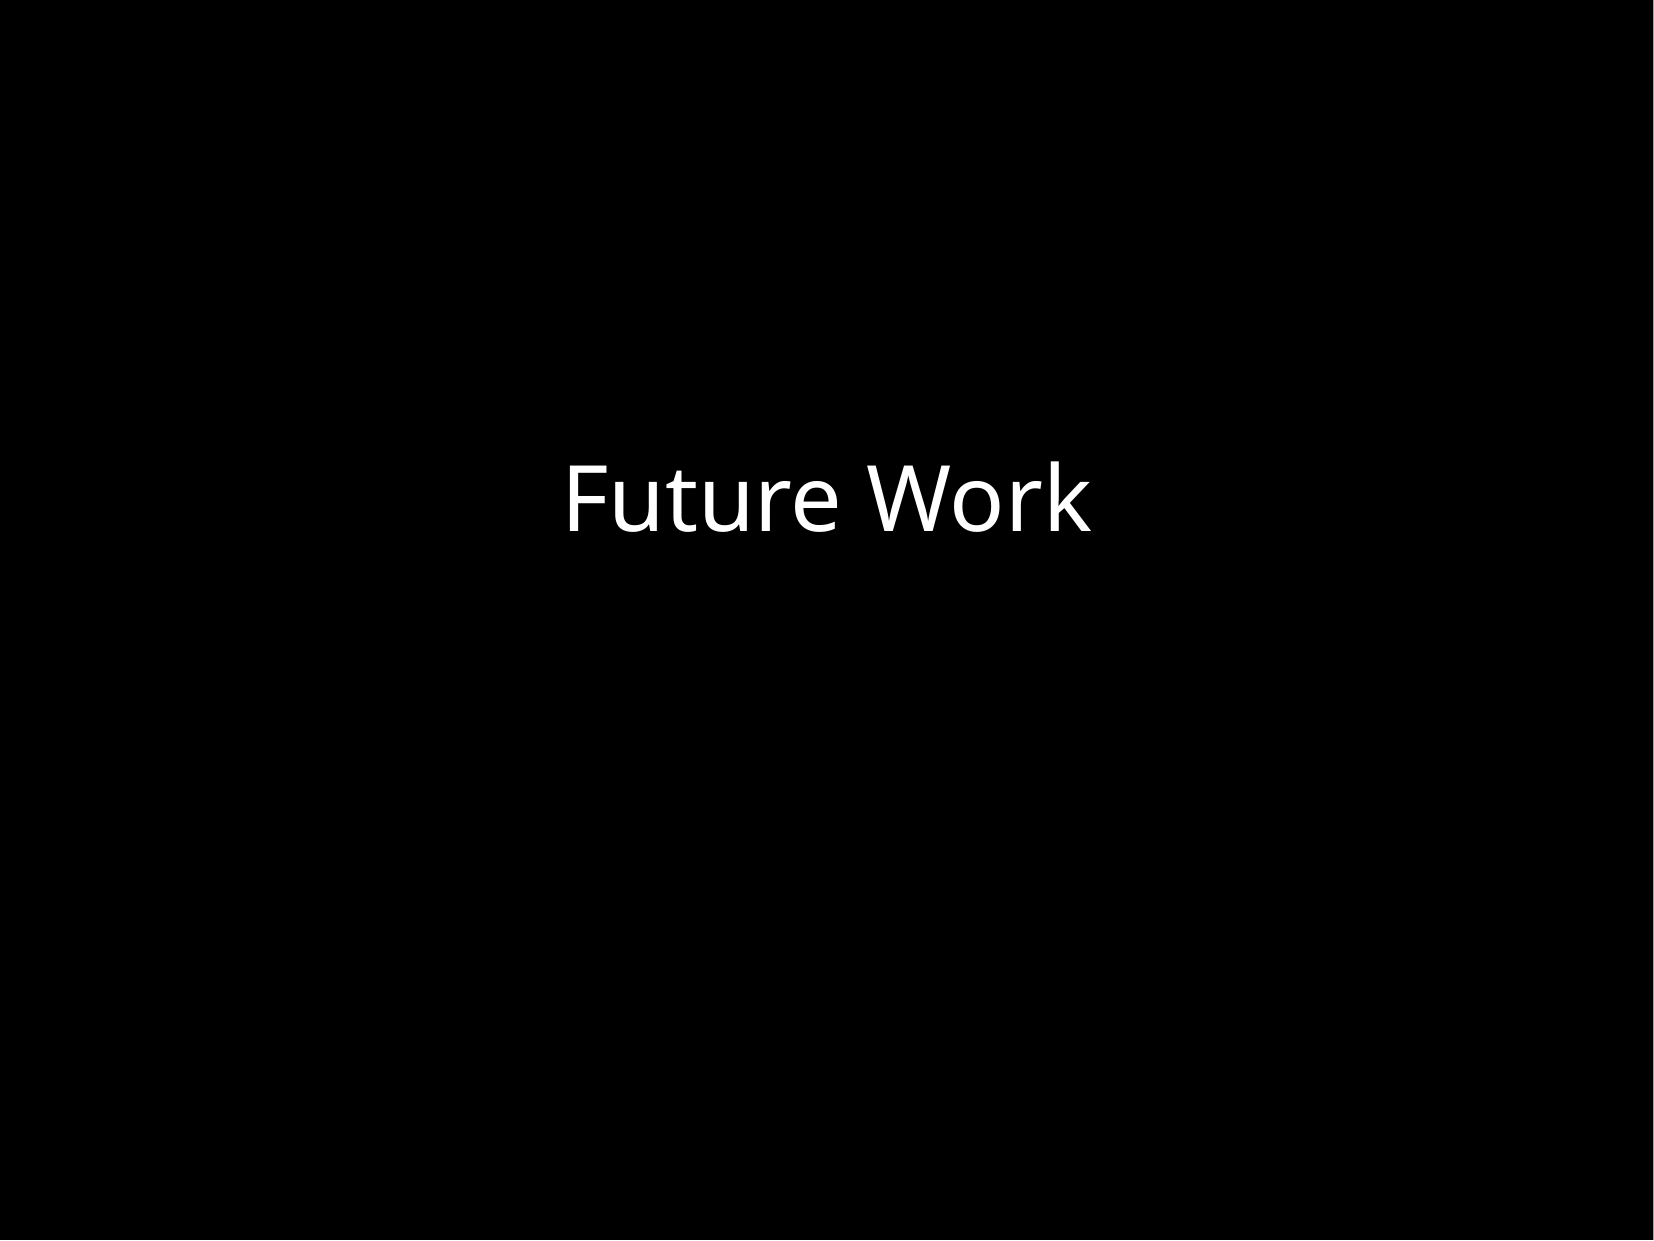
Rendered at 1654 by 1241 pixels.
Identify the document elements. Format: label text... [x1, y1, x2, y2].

title Future Work [82, 399, 1571, 592]
